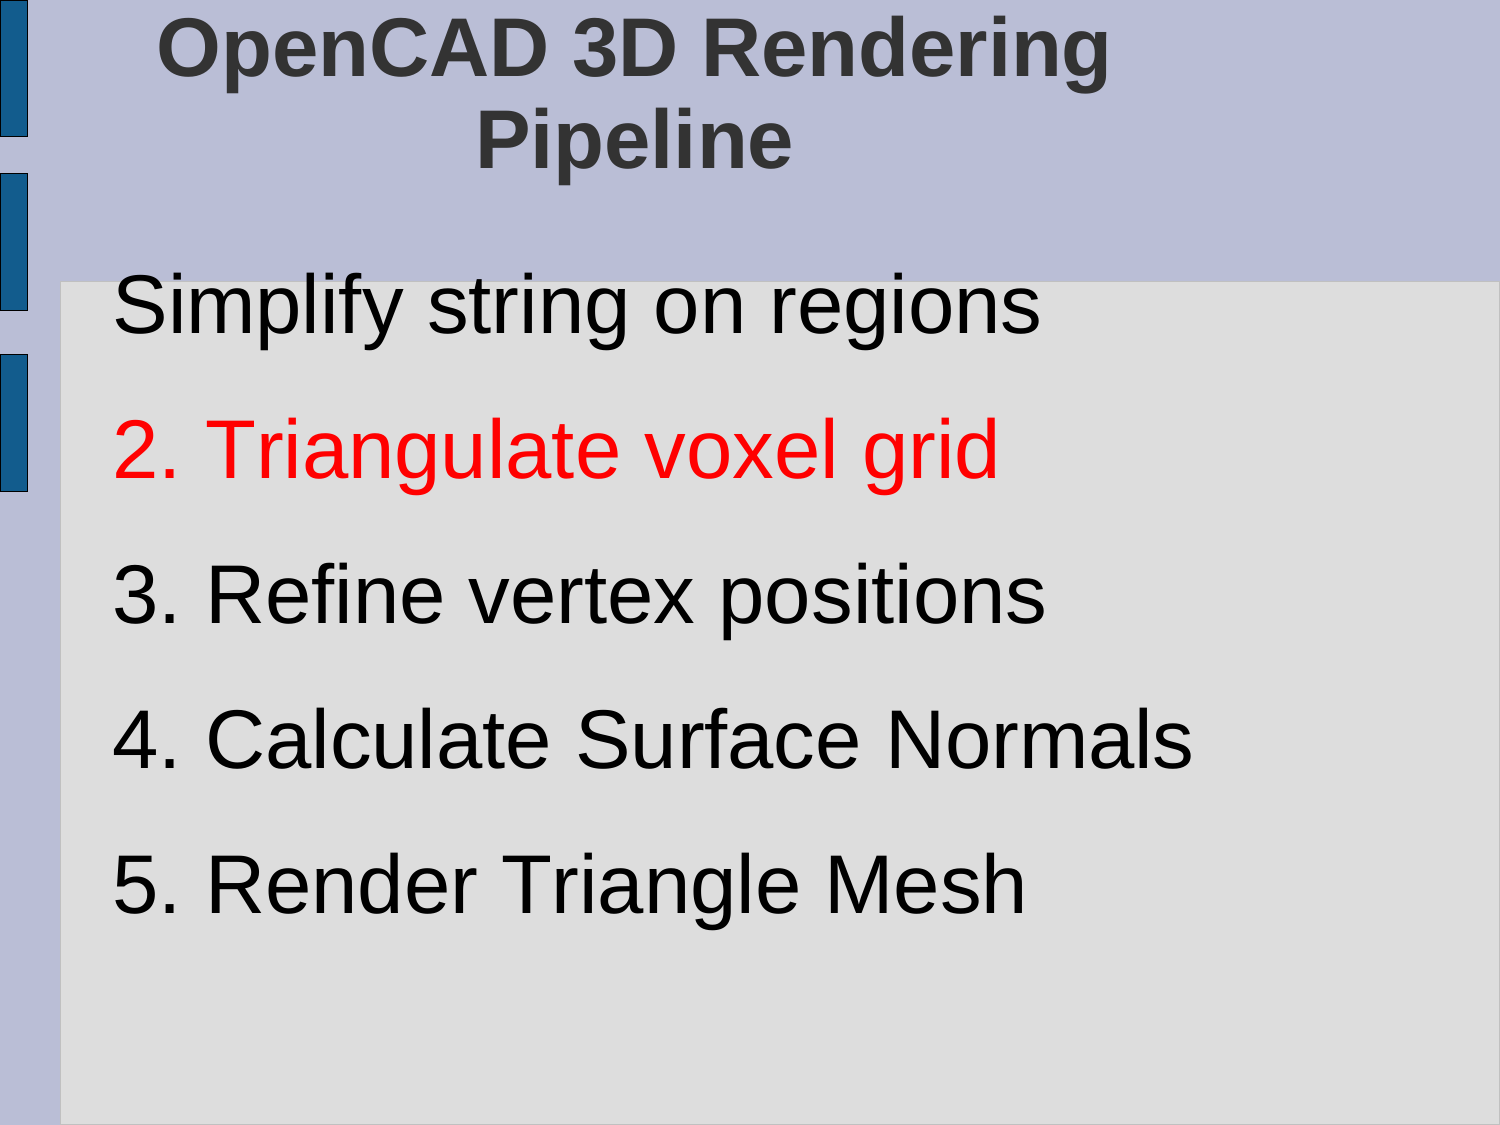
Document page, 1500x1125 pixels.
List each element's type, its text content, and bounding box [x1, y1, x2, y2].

title OpenCAD 3D Rendering Pipeline [0, 0, 1270, 195]
text_box Simplify string on regions 2. Triangulate voxel grid 3. Refine vertex positions 4. Calculate Surface Normals 5. Render Triangle Mesh [97, 250, 1431, 940]
